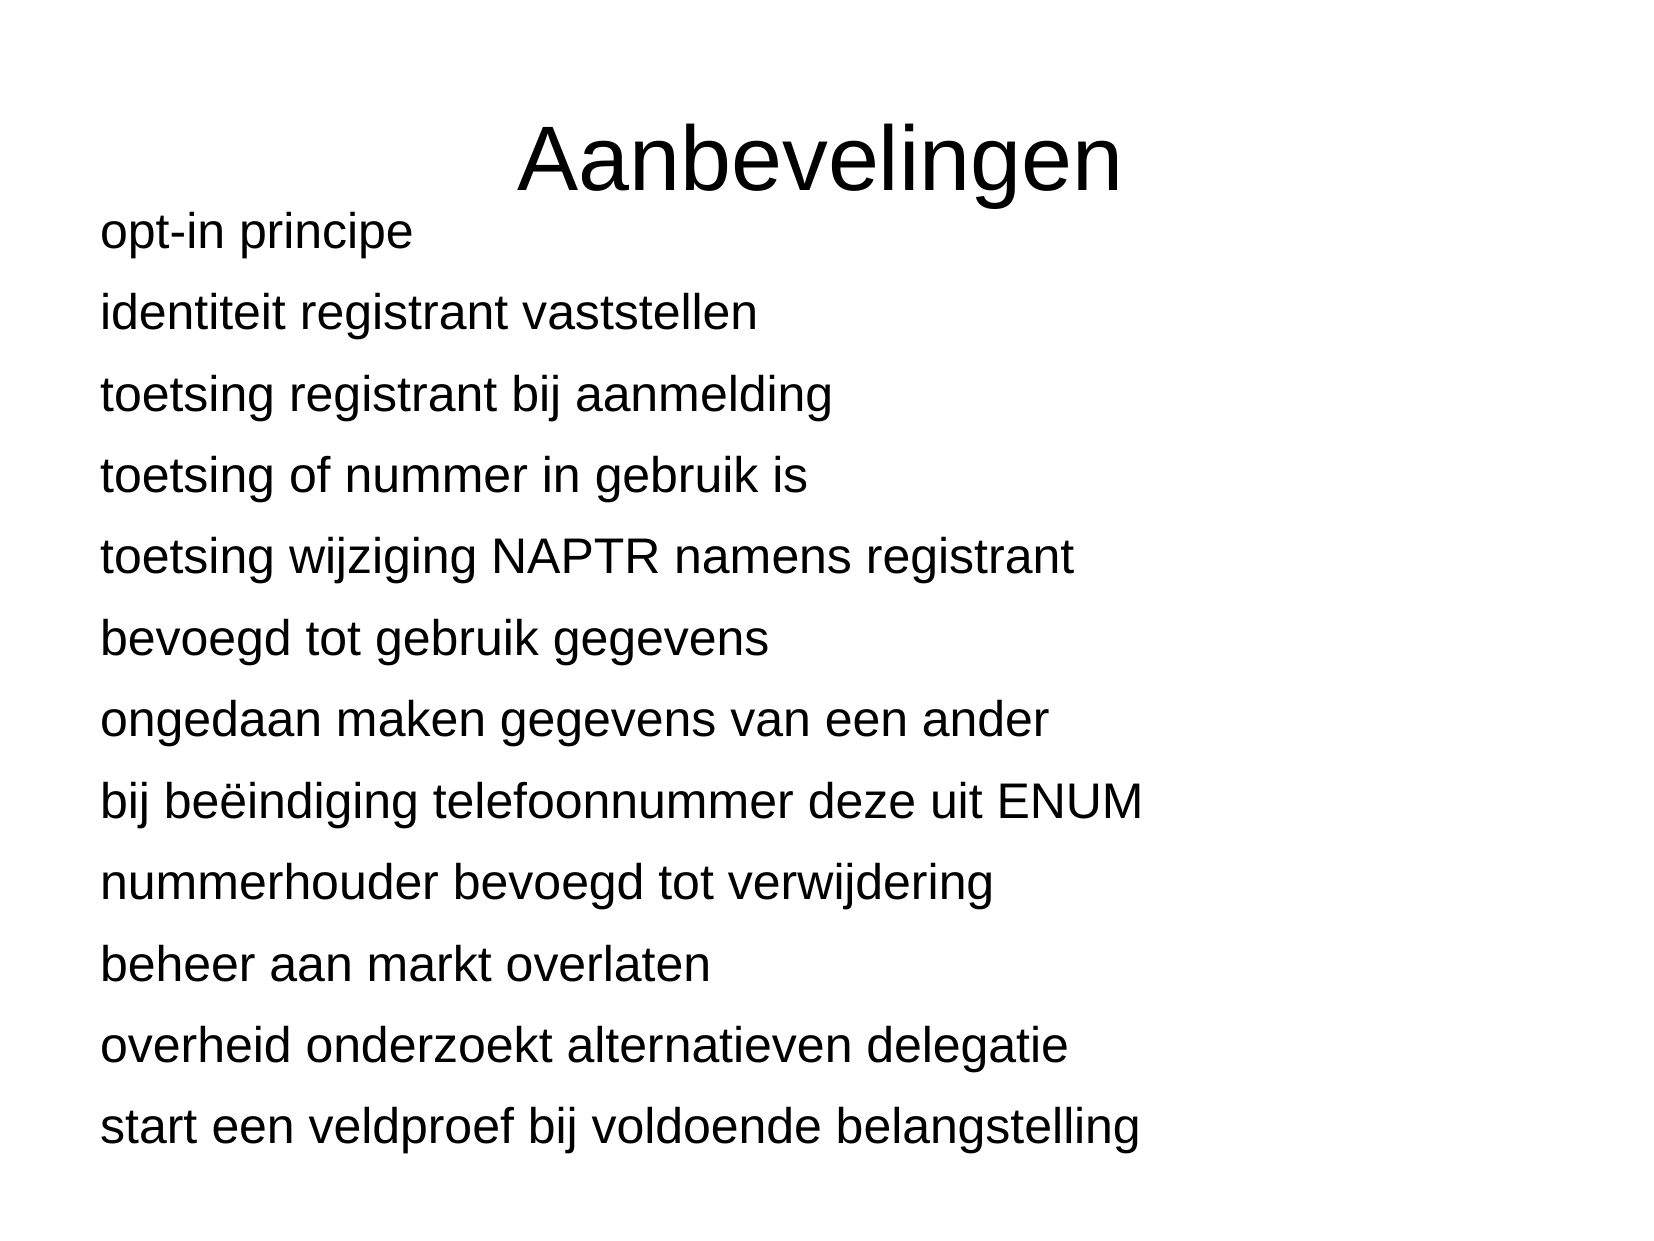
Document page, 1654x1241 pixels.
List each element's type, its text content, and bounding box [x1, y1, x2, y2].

title Aanbevelingen [76, 58, 1566, 266]
list opt-in principe identiteit registrant vaststellen toetsing registrant bij aanmelding toetsing of nummer in gebruik is toetsing wijziging NAPTR namens registrant bevoegd tot gebruik gegevens ongedaan maken gegevens van een ander bij beëindiging telefoonnummer deze uit ENUM nummerhouder bevoegd tot verwijdering beheer aan markt overlaten overheid onderzoekt alternatieven delegatie start een veldproef bij voldoende belangstelling [82, 206, 1571, 1241]
